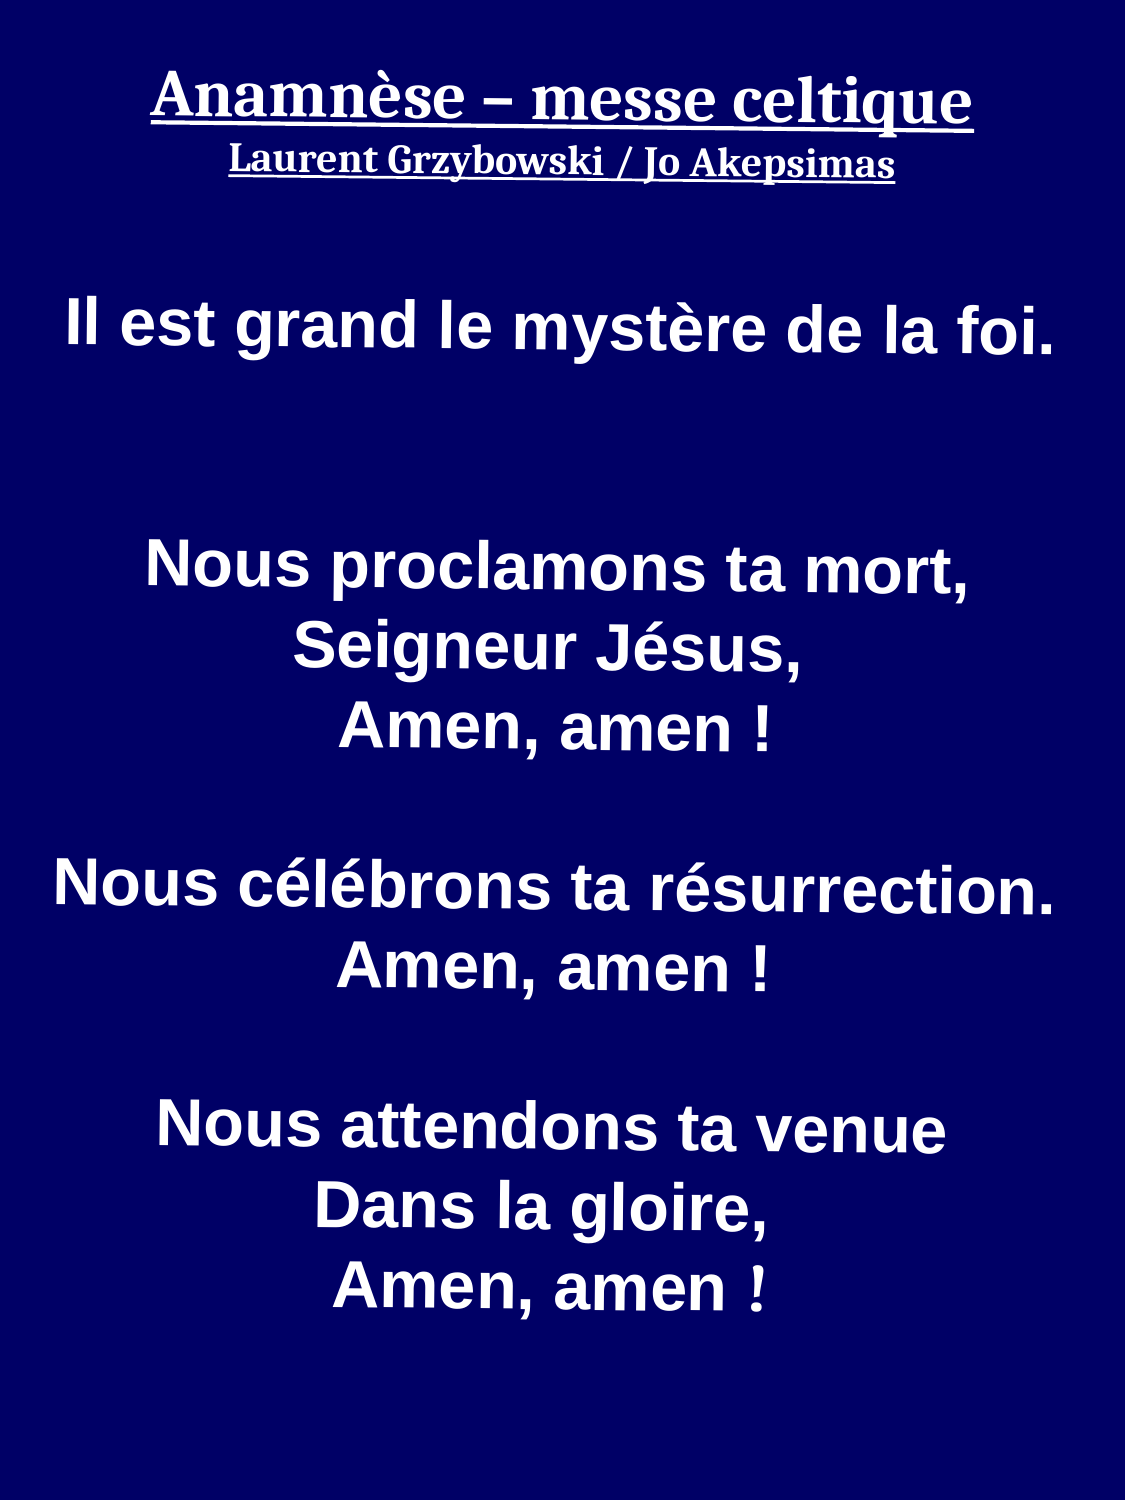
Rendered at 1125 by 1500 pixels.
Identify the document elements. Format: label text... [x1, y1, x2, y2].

text_box Anamnèse – messe celtique Laurent Grzybowski / Jo Akepsimas Il est grand le mystère de la foi. Nous proclamons ta mort, Seigneur Jésus, Amen, amen ! Nous célébrons ta résurrection. Amen, amen ! Nous attendons ta venue Dans la gloire, Amen, amen ! [15, 316, 1098, 1095]
